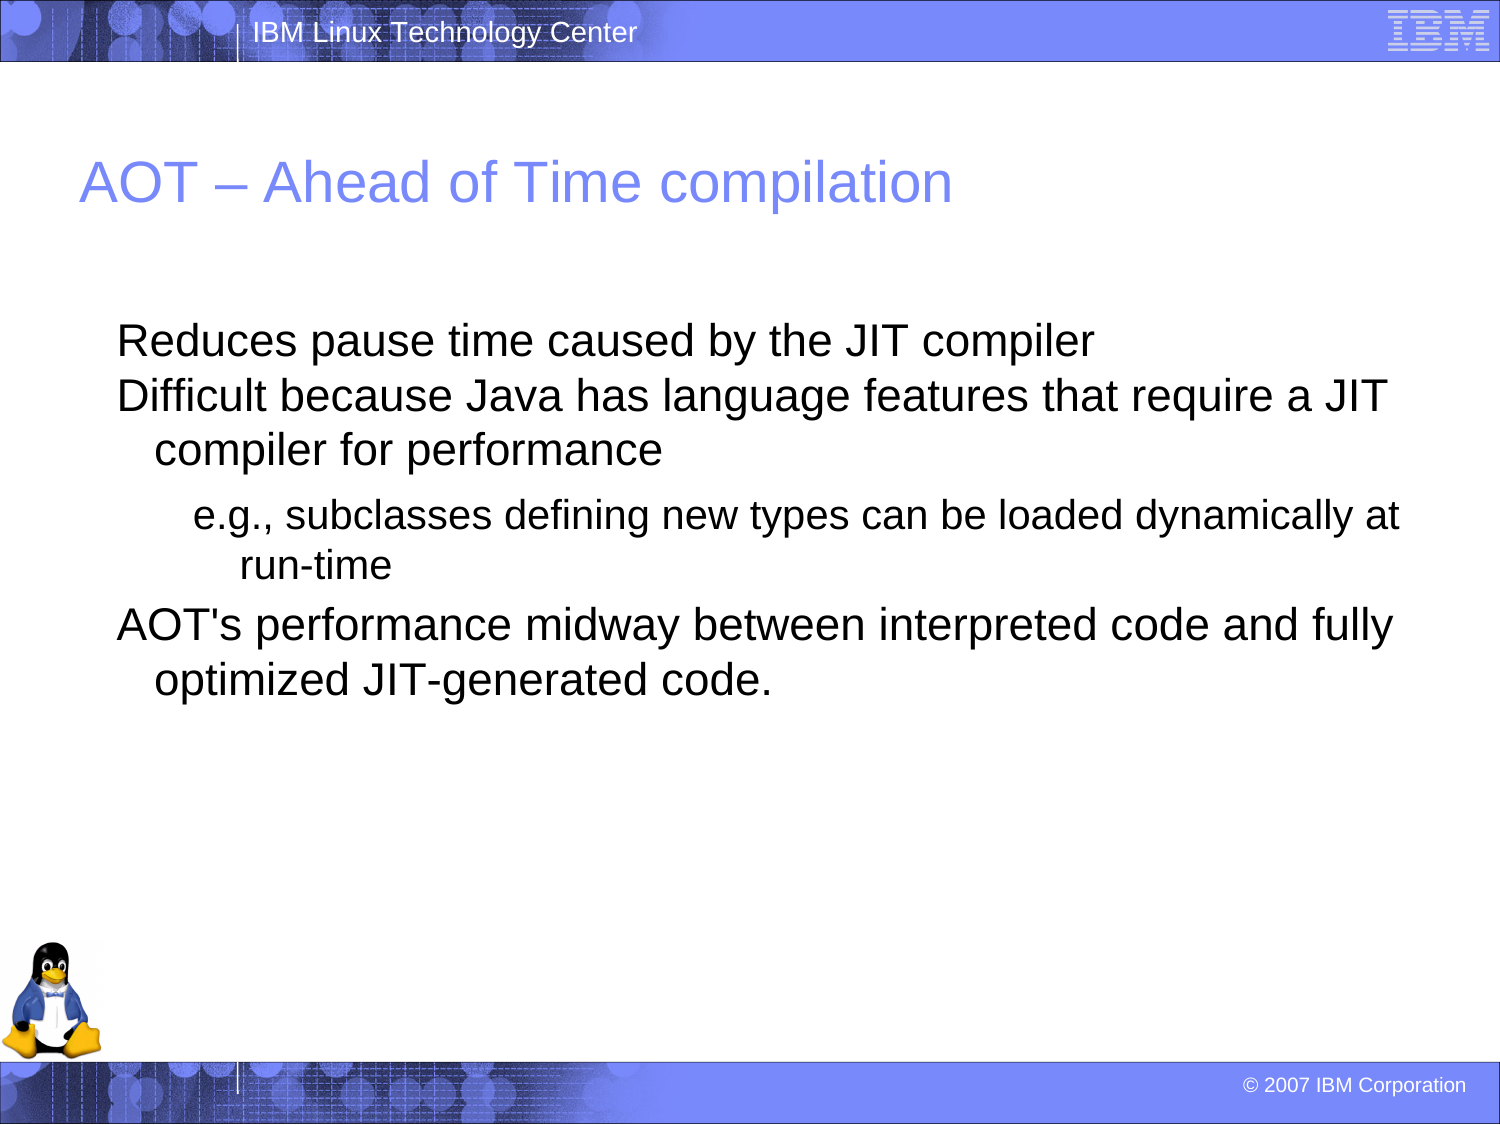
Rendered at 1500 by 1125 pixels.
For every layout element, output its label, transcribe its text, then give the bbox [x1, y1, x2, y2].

picture [1, 1063, 1499, 1123]
title AOT – Ahead of Time compilation [79, 142, 1379, 225]
picture [1, 1, 1499, 61]
list Reduces pause time caused by the JIT compiler Difficult because Java has language features that require a JIT compiler for performance e.g., subclasses defining new types can be loaded dynamically at run-time AOT's performance midway between interpreted code and fully optimized JIT-generated code. [116, 311, 1426, 952]
picture [0, 940, 103, 1061]
